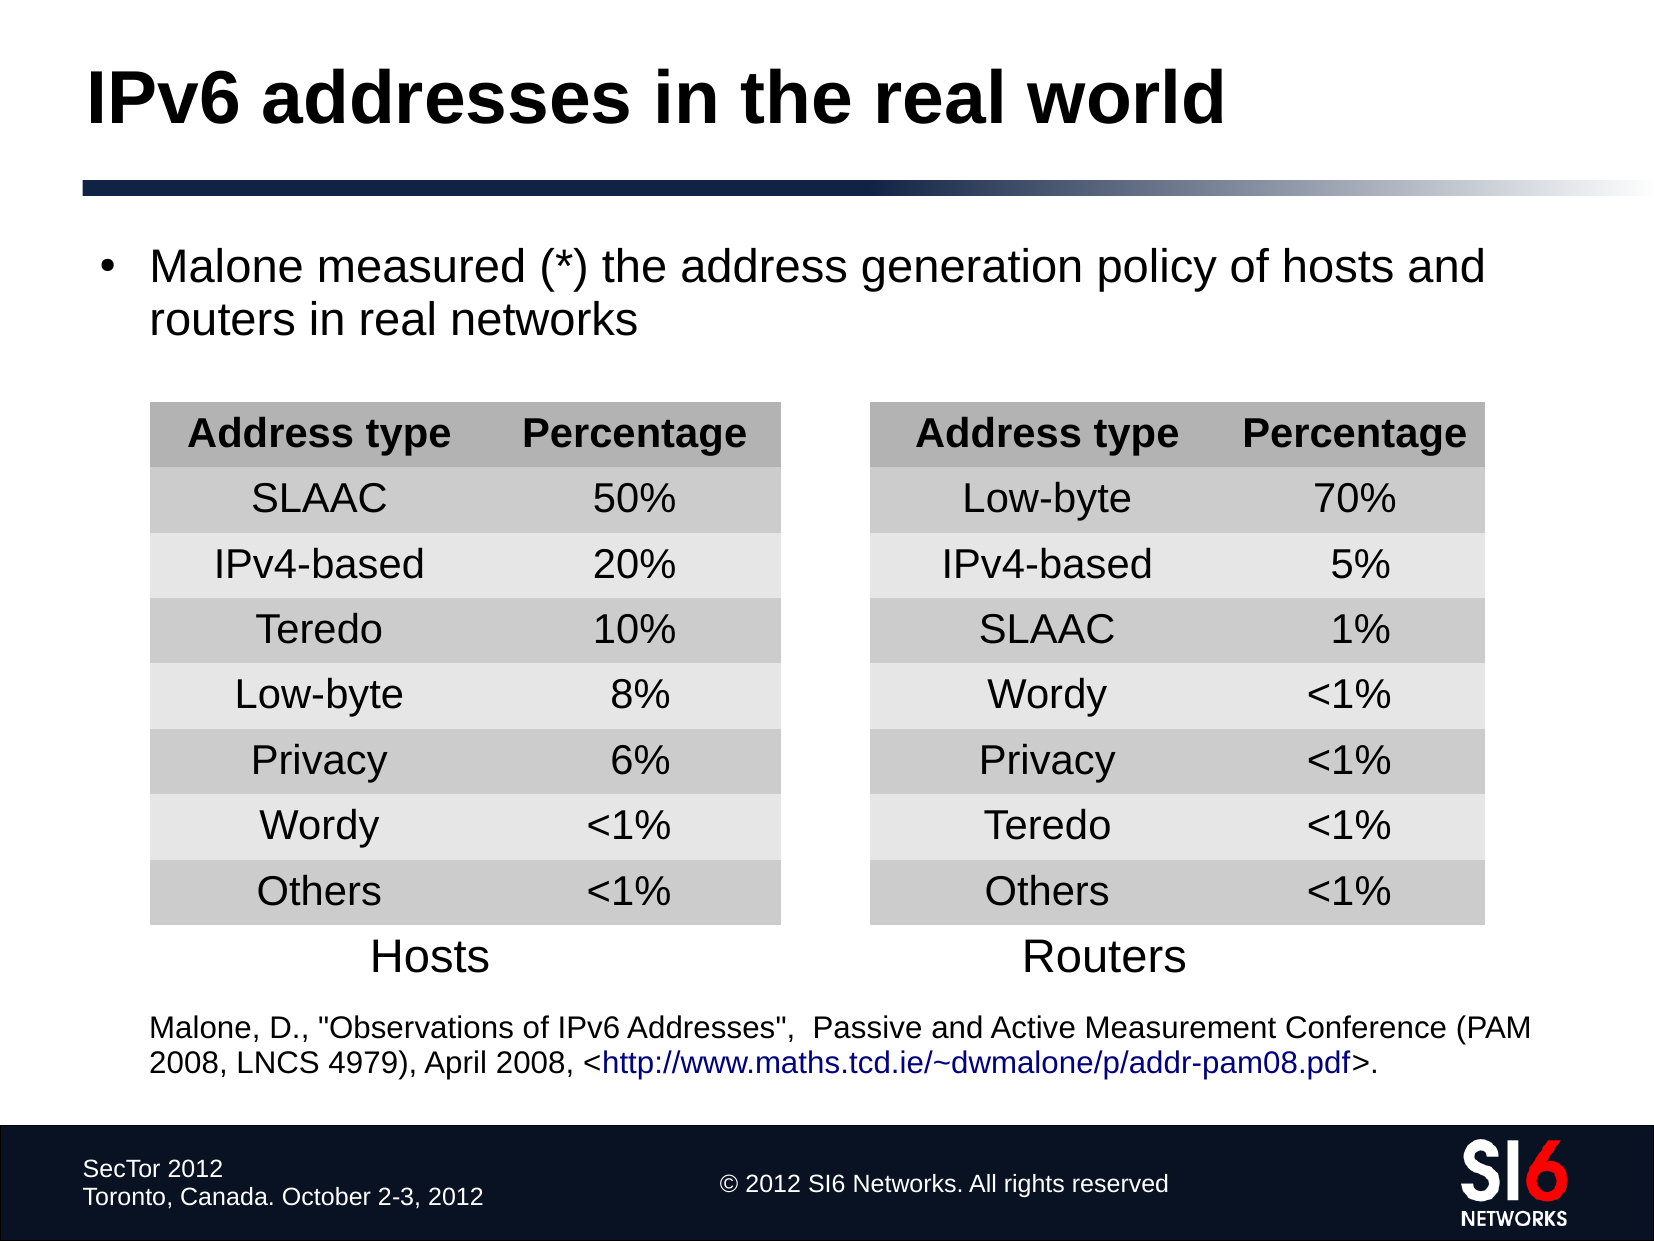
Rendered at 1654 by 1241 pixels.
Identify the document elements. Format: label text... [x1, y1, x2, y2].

title IPv6 addresses in the real world [86, 30, 1576, 166]
table_cell 10% [489, 598, 781, 663]
table_cell 6% [489, 729, 781, 794]
table_header Percentage [489, 402, 781, 467]
table_cell 50% [489, 467, 781, 533]
table_cell 8% [489, 663, 781, 729]
list Malone measured (*) the address generation policy of hosts and routers in real networks [82, 240, 1571, 346]
table_cell Wordy [870, 663, 1225, 729]
table_header Address type [150, 402, 489, 467]
table_cell <1% [1225, 663, 1485, 729]
table_cell Teredo [150, 598, 489, 663]
table_cell Wordy [150, 794, 489, 860]
picture [1461, 1139, 1567, 1226]
table_cell Low-byte [150, 663, 489, 729]
table_cell 20% [489, 533, 781, 598]
table_cell <1% [1225, 729, 1485, 794]
table_header Percentage [1225, 402, 1485, 467]
table_cell Low-byte [870, 467, 1225, 533]
table_cell 70% [1225, 467, 1485, 533]
table_cell SLAAC [870, 598, 1225, 663]
table_cell Teredo [870, 794, 1225, 860]
list Hosts Routers Malone, D., "Observations of IPv6 Addresses", Passive and Active Measurement Conference (PAM 2008, LNCS 4979), April 2008, <http://www.maths.tcd.ie/~dwmalone/p/addr-pam08.pdf>. [82, 930, 1571, 1081]
table_cell <1% [1225, 794, 1485, 860]
table_cell 5% [1225, 533, 1485, 598]
table_cell Privacy [870, 729, 1225, 794]
table_cell <1% [489, 860, 781, 925]
table_cell IPv4-based [150, 533, 489, 598]
table_cell <1% [1225, 860, 1485, 925]
table_cell IPv4-based [870, 533, 1225, 598]
table_cell Privacy [150, 729, 489, 794]
table_cell Others [150, 860, 489, 925]
table_header Address type [870, 402, 1225, 467]
table_cell <1% [489, 794, 781, 860]
table_cell SLAAC [150, 467, 489, 533]
table_cell 1% [1225, 598, 1485, 663]
table_cell Others [870, 860, 1225, 925]
